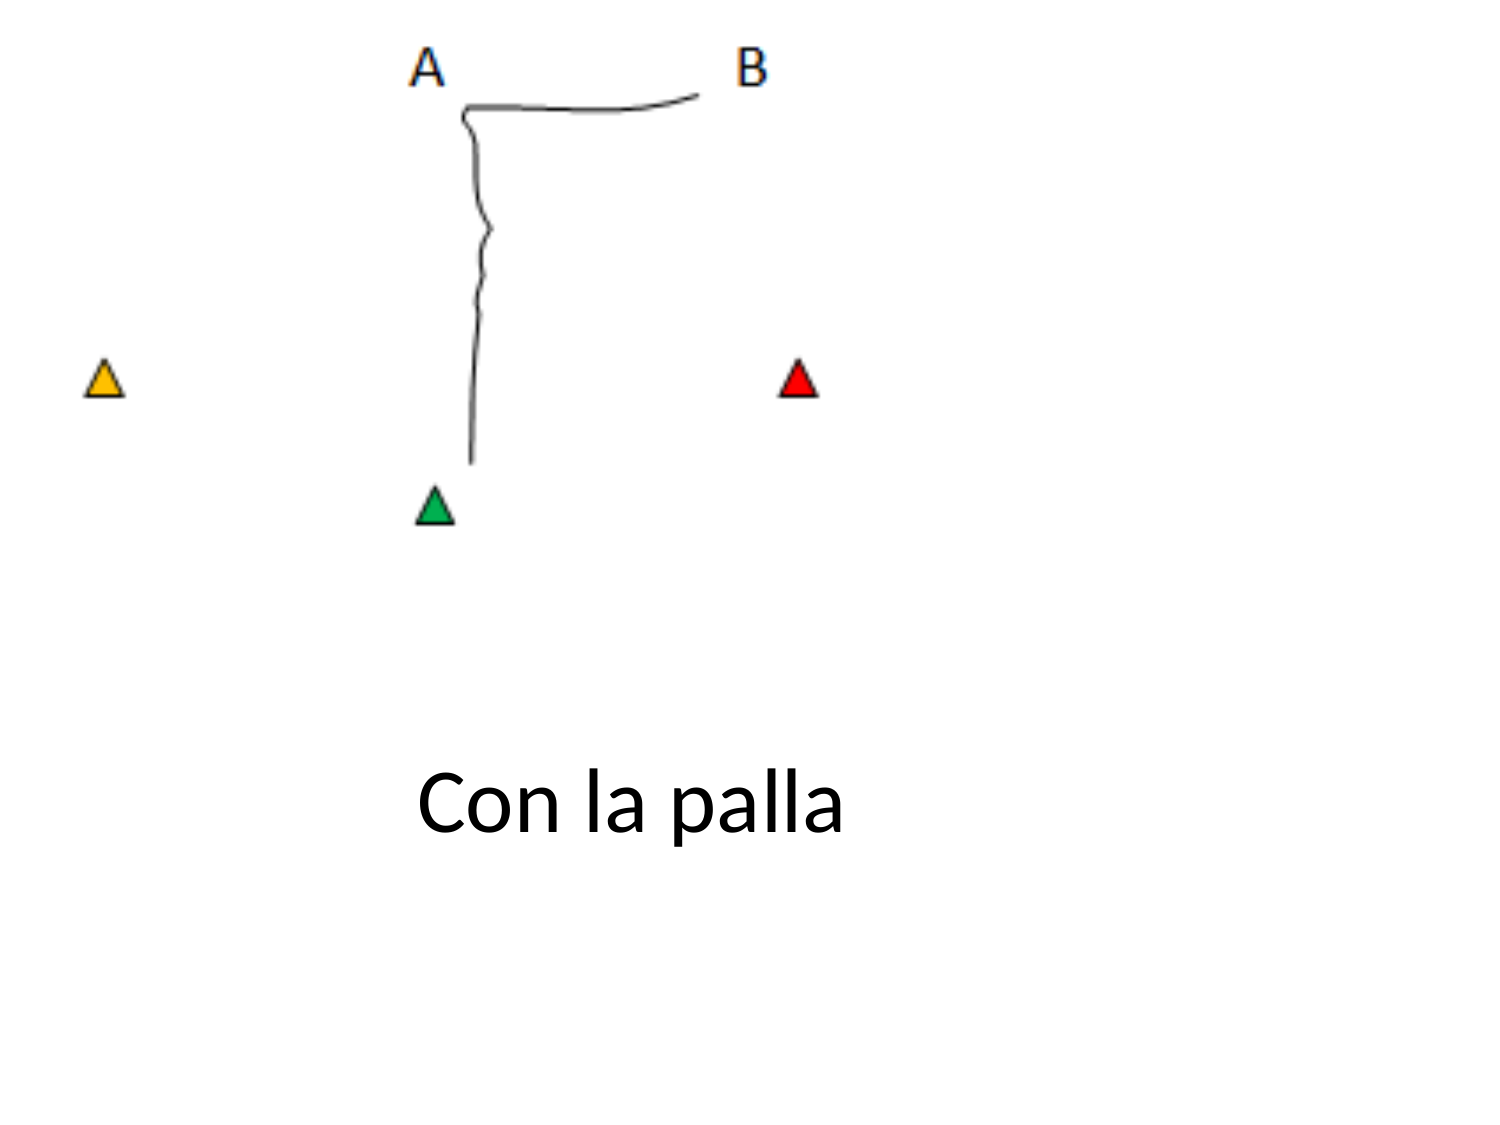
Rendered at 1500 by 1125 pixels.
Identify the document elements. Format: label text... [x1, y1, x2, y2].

text_box Con la palla [402, 756, 1117, 864]
picture [17, 0, 916, 601]
